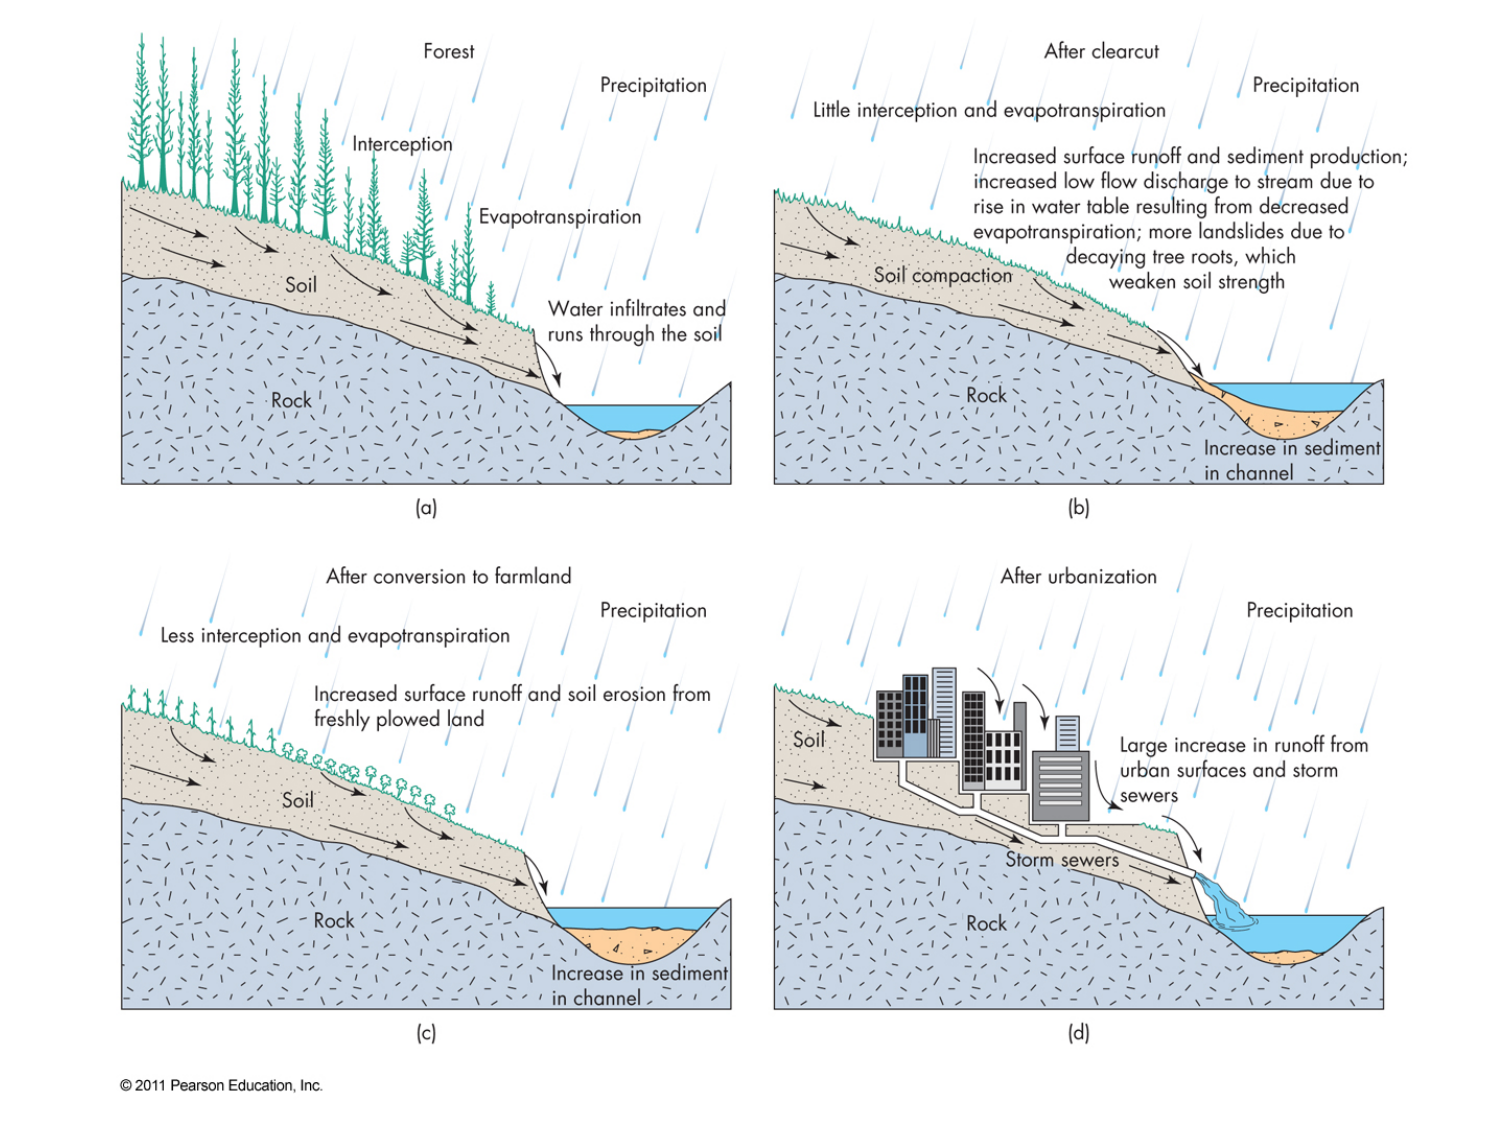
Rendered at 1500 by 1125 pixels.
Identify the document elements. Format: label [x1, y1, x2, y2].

picture [100, 0, 1430, 1125]
